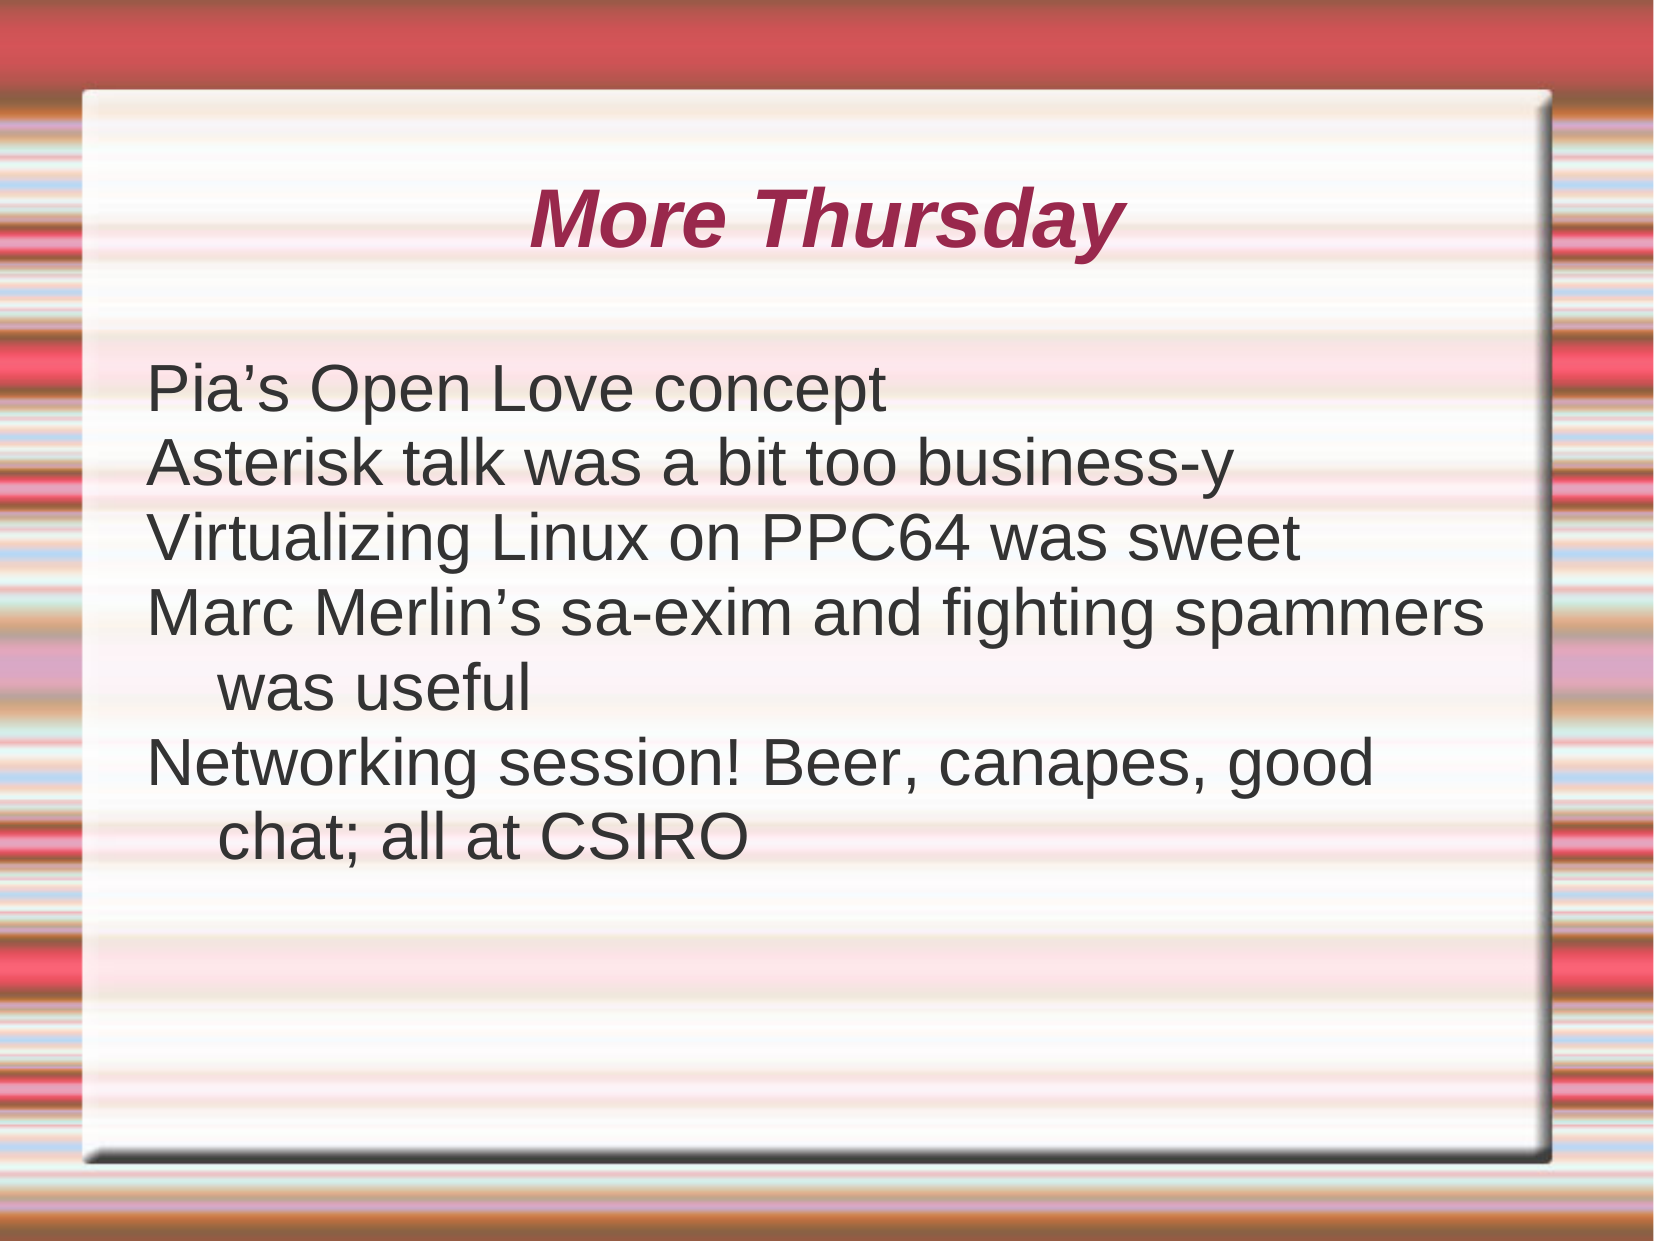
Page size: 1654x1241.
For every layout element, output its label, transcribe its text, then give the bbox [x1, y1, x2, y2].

title More Thursday [121, 114, 1534, 322]
list Pia’s Open Love concept Asterisk talk was a bit too business-y Virtualizing Linux on PPC64 was sweet Marc Merlin’s sa-exim and fighting spammers was useful Networking session! Beer, canapes, good chat; all at CSIRO [134, 350, 1516, 1133]
picture [0, 0, 1654, 1241]
